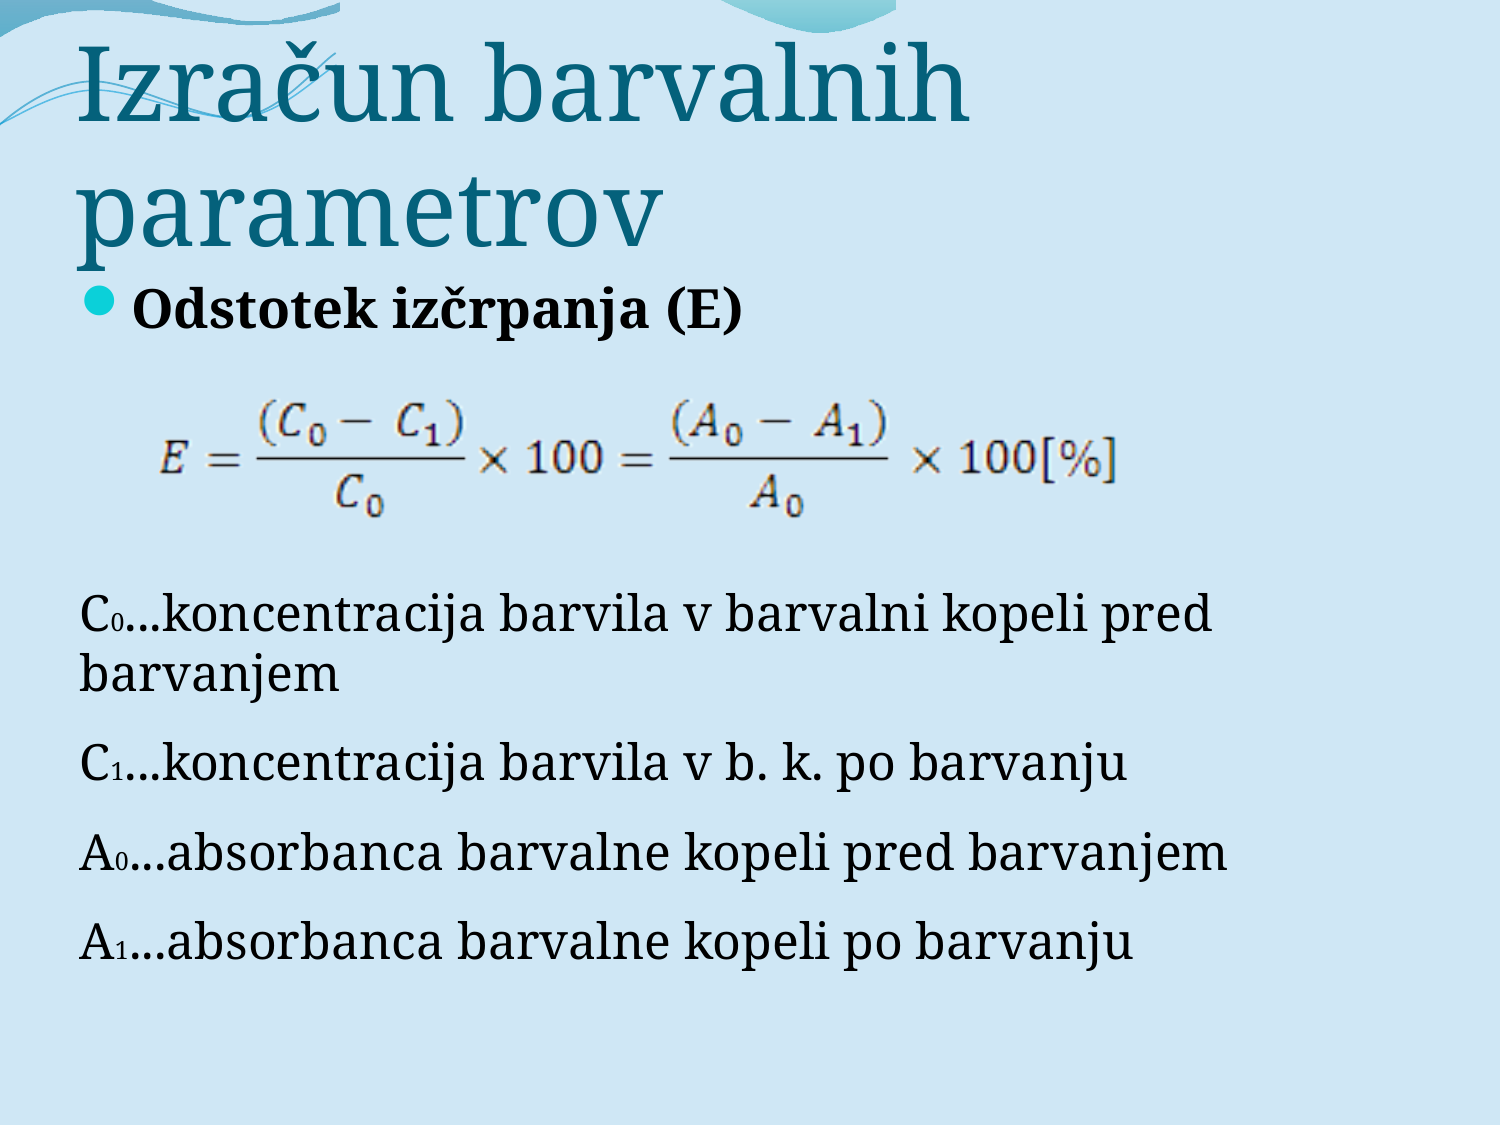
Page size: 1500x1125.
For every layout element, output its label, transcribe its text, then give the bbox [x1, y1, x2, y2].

title Izračun barvalnih parametrov [75, 79, 1425, 268]
picture [159, 397, 1120, 529]
list Odstotek izčrpanja (E) C0...koncentracija barvila v barvalni kopeli pred barvanjem C1...koncentracija barvila v b. k. po barvanju A0...absorbanca barvalne kopeli pred barvanjem A1...absorbanca barvalne kopeli po barvanju [64, 267, 1415, 1010]
